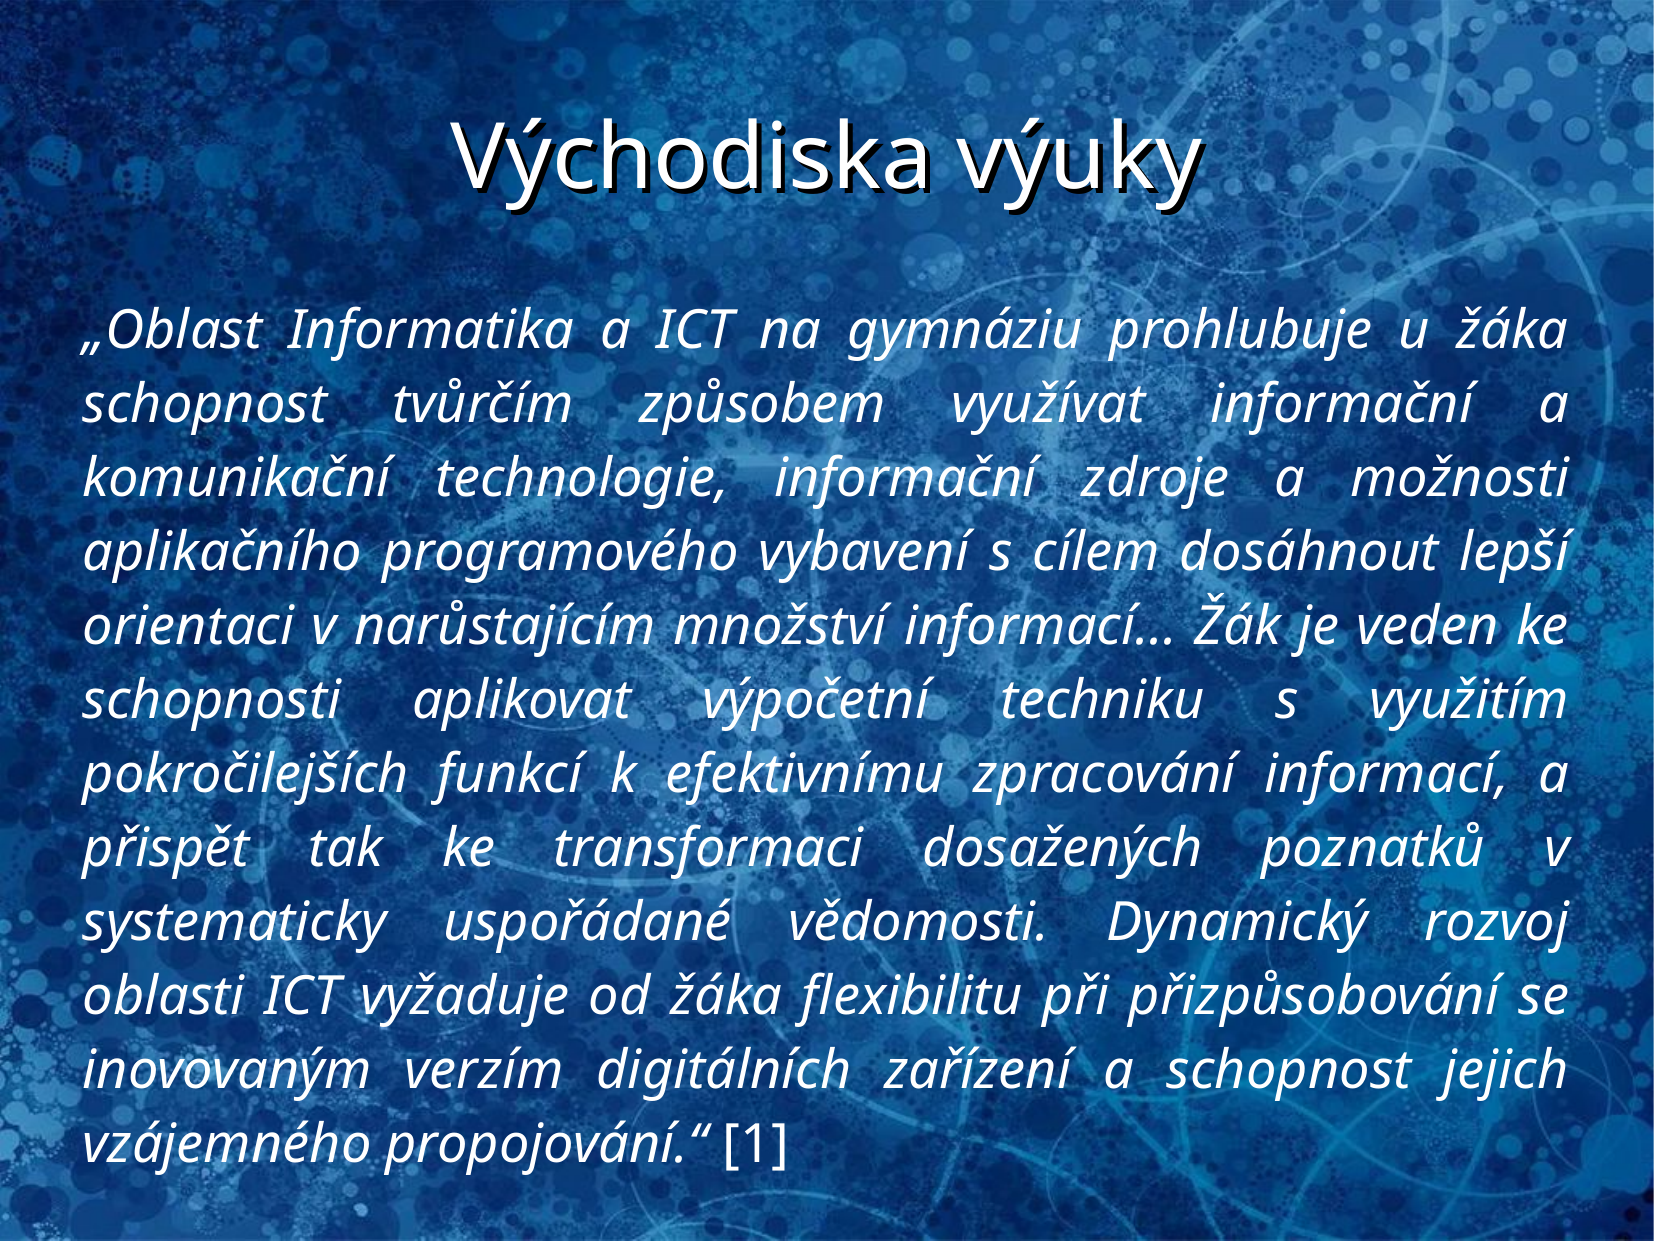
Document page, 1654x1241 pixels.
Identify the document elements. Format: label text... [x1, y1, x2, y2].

picture [0, 0, 1654, 1241]
title Východiska výuky [82, 49, 1571, 257]
list „Oblast Informatika a ICT na gymnáziu prohlubuje u žáka schopnost tvůrčím způsobem využívat informační a komunikační technologie, informační zdroje a možnosti aplikačního programového vybavení s cílem dosáhnout lepší orientaci v narůstajícím množství informací... Žák je veden ke schopnosti aplikovat výpočetní techniku s využitím pokročilejších funkcí k efektivnímu zpracování informací, a přispět tak ke transformaci dosažených poznatků v systematicky uspořádané vědomosti. Dynamický rozvoj oblasti ICT vyžaduje od žáka flexibilitu při přizpůsobování se inovovaným verzím digitálních zařízení a schopnost jejich vzájemného propojování.“ [1] [82, 290, 1571, 1215]
